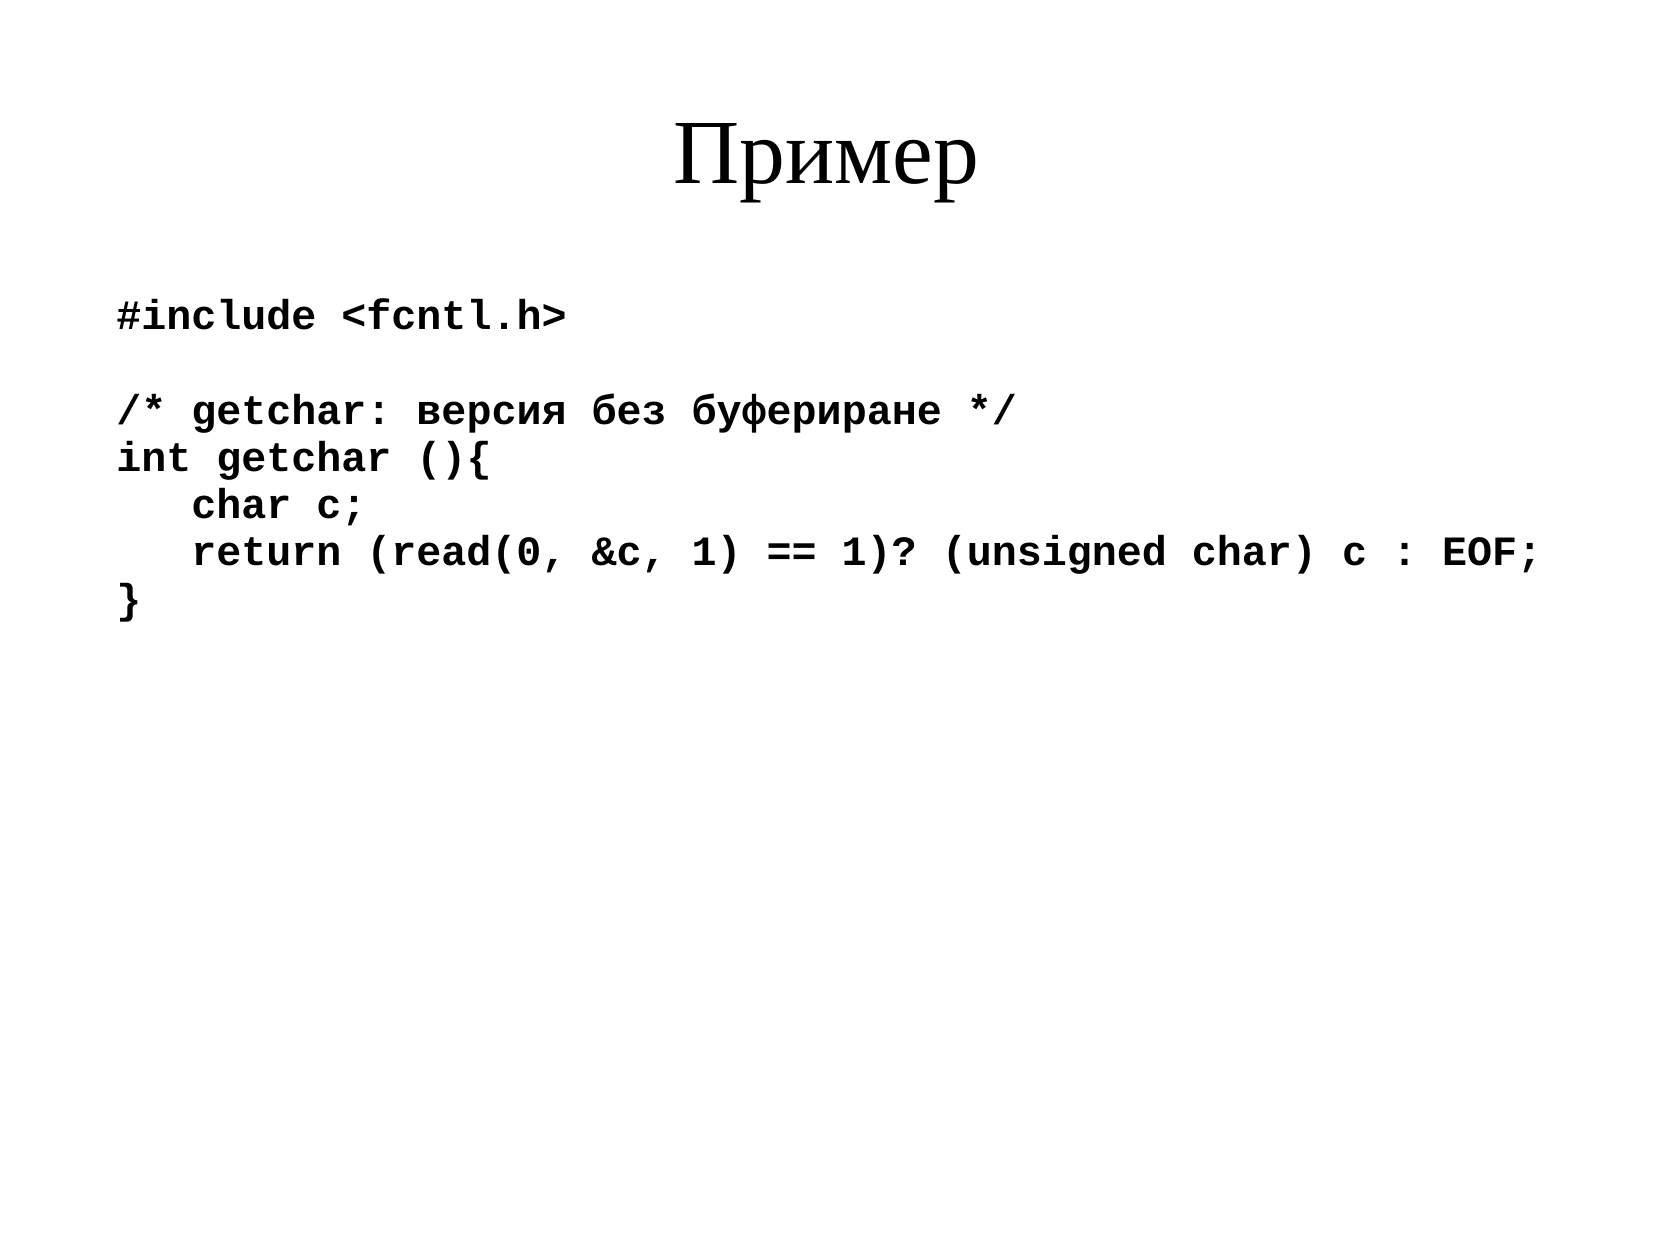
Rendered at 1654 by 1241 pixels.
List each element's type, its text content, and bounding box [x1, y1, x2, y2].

text_box #include <fcntl.h> /* getchar: версия без буфериране */ int getchar (){ char c; return (read(0, &c, 1) == 1)? (unsigned char) c : EOF; } [101, 287, 1654, 685]
title Пример [82, 49, 1571, 257]
